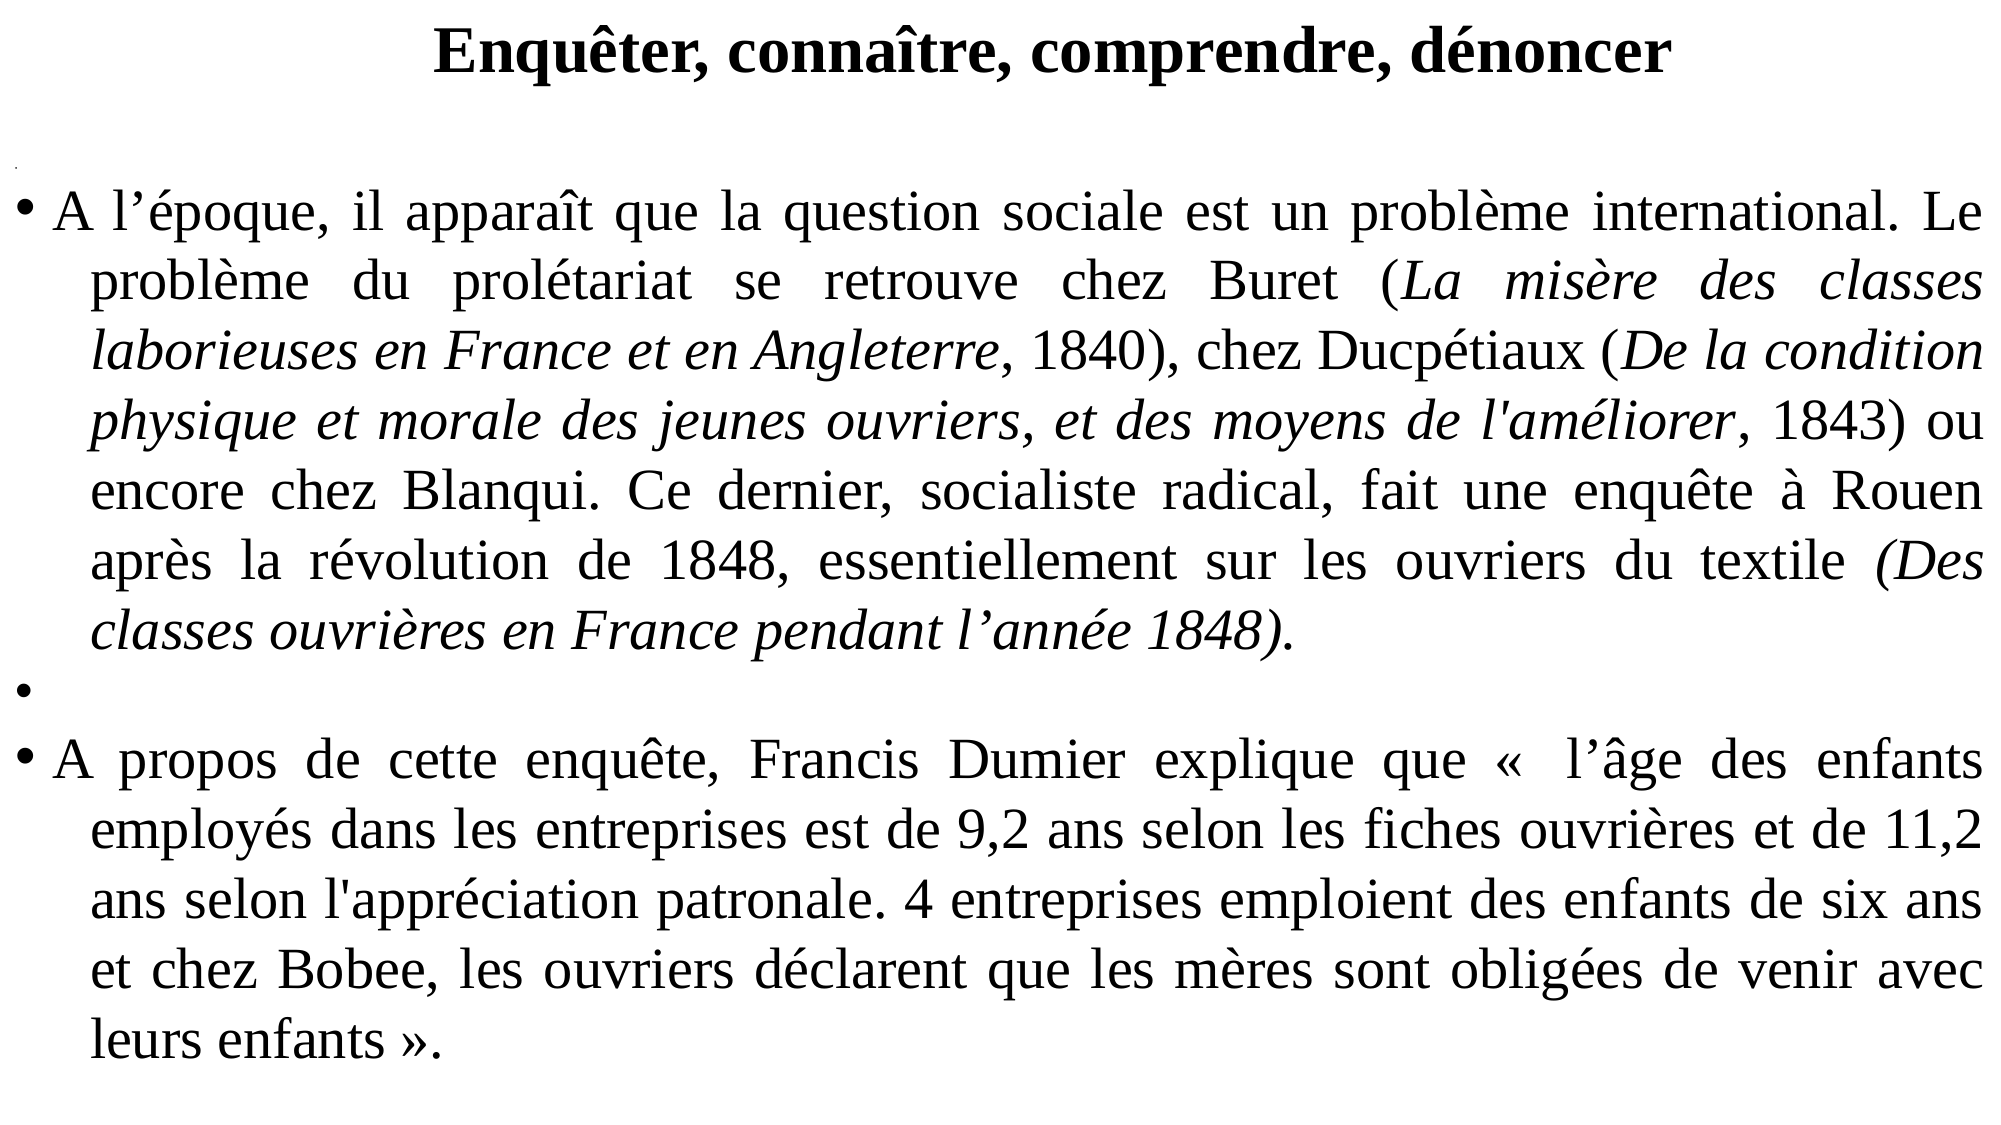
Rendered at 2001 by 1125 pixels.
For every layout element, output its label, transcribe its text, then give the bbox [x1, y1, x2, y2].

list A l’époque, il apparaît que la question sociale est un problème international. Le problème du prolétariat se retrouve chez Buret (La misère des classes laborieuses en France et en Angleterre, 1840), chez Ducpétiaux (De la condition physique et morale des jeunes ouvriers, et des moyens de l'améliorer, 1843) ou encore chez Blanqui. Ce dernier, socialiste radical, fait une enquête à Rouen après la révolution de 1848, essentiellement sur les ouvriers du textile (Des classes ouvrières en France pendant l’année 1848). A propos de cette enquête, Francis Dumier explique que « l’âge des enfants employés dans les entreprises est de 9,2 ans selon les fiches ouvrières et de 11,2 ans selon l'appréciation patronale. 4 entreprises emploient des enfants de six ans et chez Bobee, les ouvriers déclarent que les mères sont obligées de venir avec leurs enfants ». [0, 156, 2000, 1123]
title Enquêter, connaître, comprendre, dénoncer [137, 3, 1971, 98]
